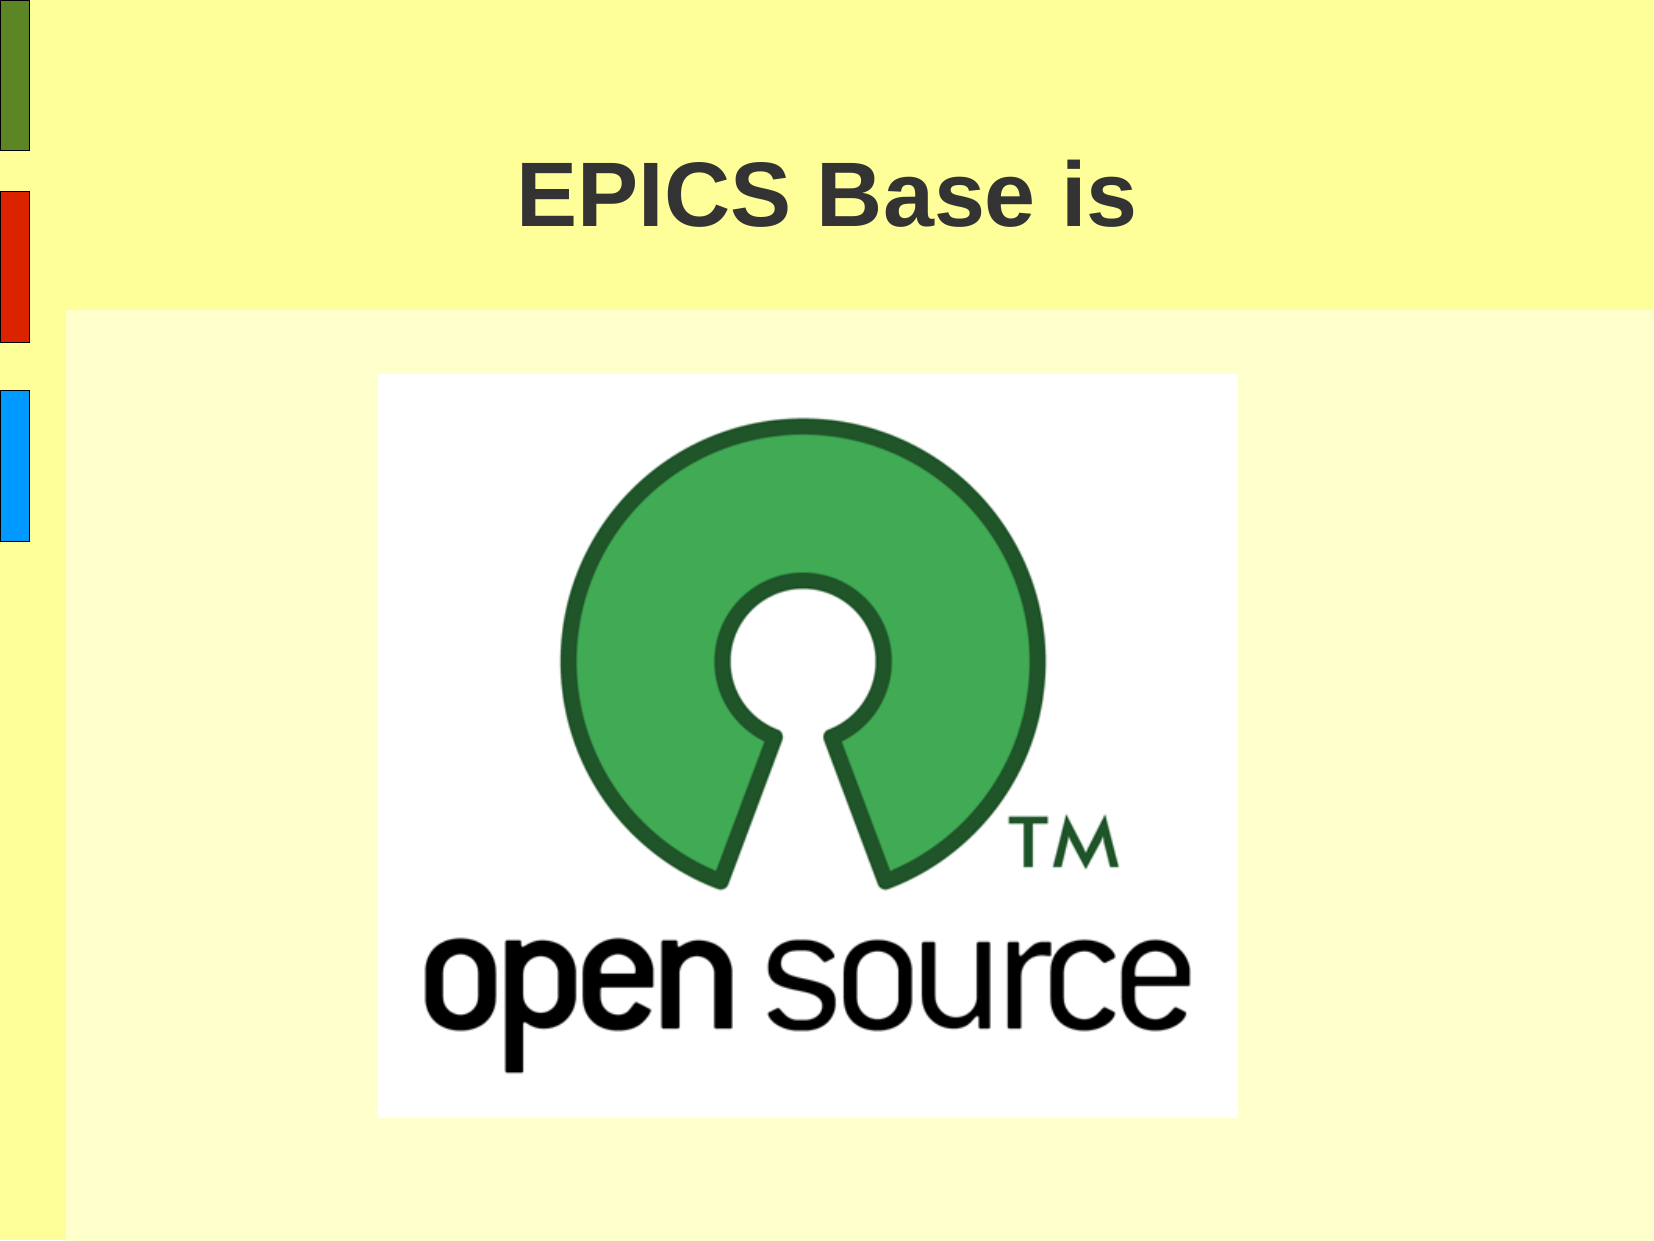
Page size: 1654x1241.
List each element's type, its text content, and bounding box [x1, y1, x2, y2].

picture [378, 374, 1238, 1118]
title EPICS Base is [121, 91, 1534, 299]
